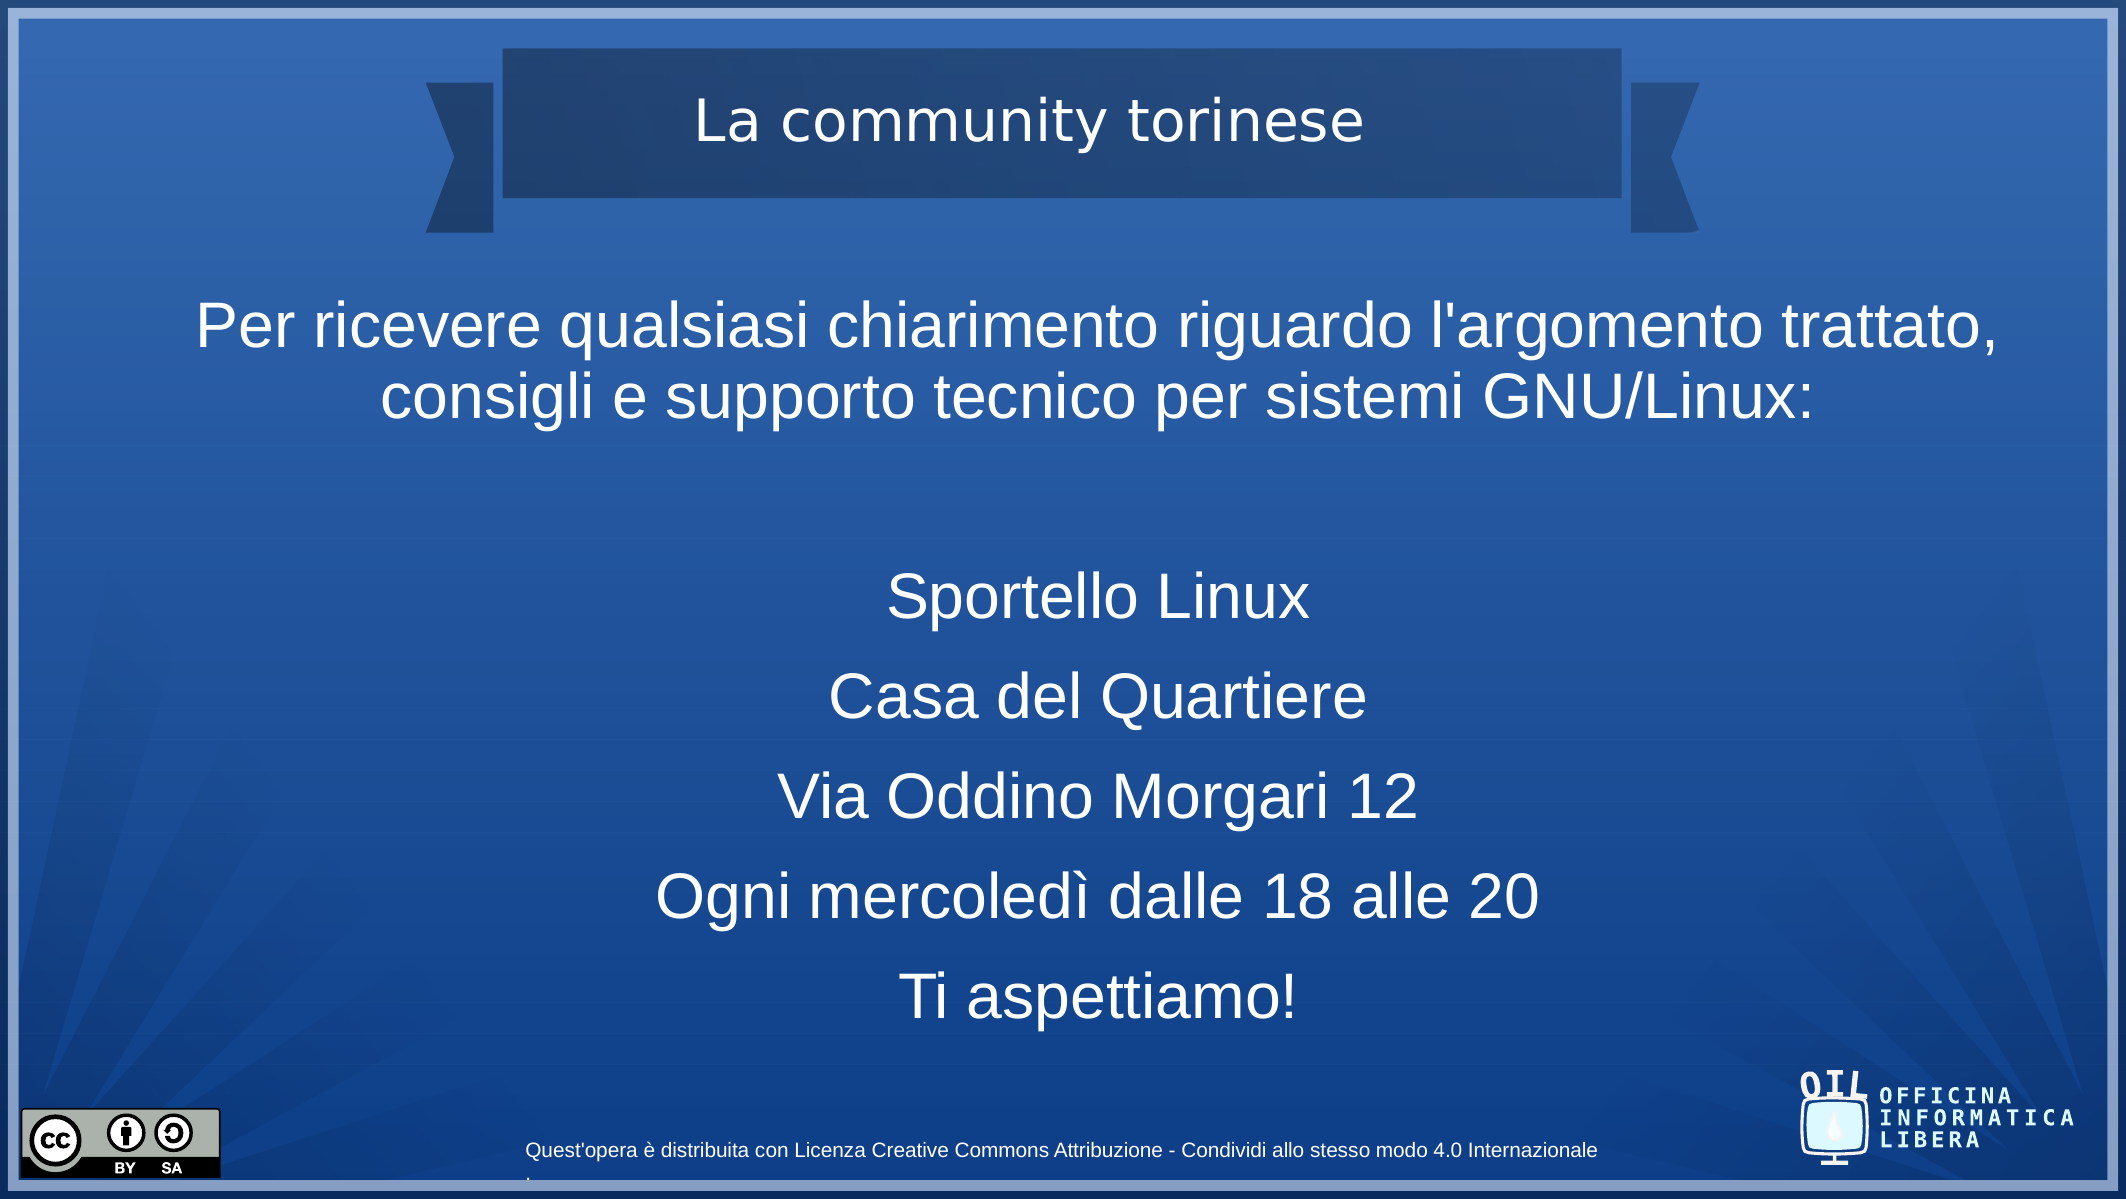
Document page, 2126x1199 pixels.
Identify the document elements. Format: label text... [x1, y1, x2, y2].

picture [20, 1107, 221, 1178]
title La community torinese [501, 45, 1625, 198]
text_box Quest'opera è distribuita con Licenza Creative Commons Attribuzione - Condividi allo stesso modo 4.0 Internazionale. [510, 1131, 1619, 1193]
picture [1720, 940, 2126, 1199]
list Per ricevere qualsiasi chiarimento riguardo l'argomento trattato, consigli e supporto tecnico per sistemi GNU/Linux: Sportello Linux Casa del Quartiere Via Oddino Morgari 12 Ogni mercoledì dalle 18 alle 20 Ti aspettiamo! [106, 289, 2020, 1199]
